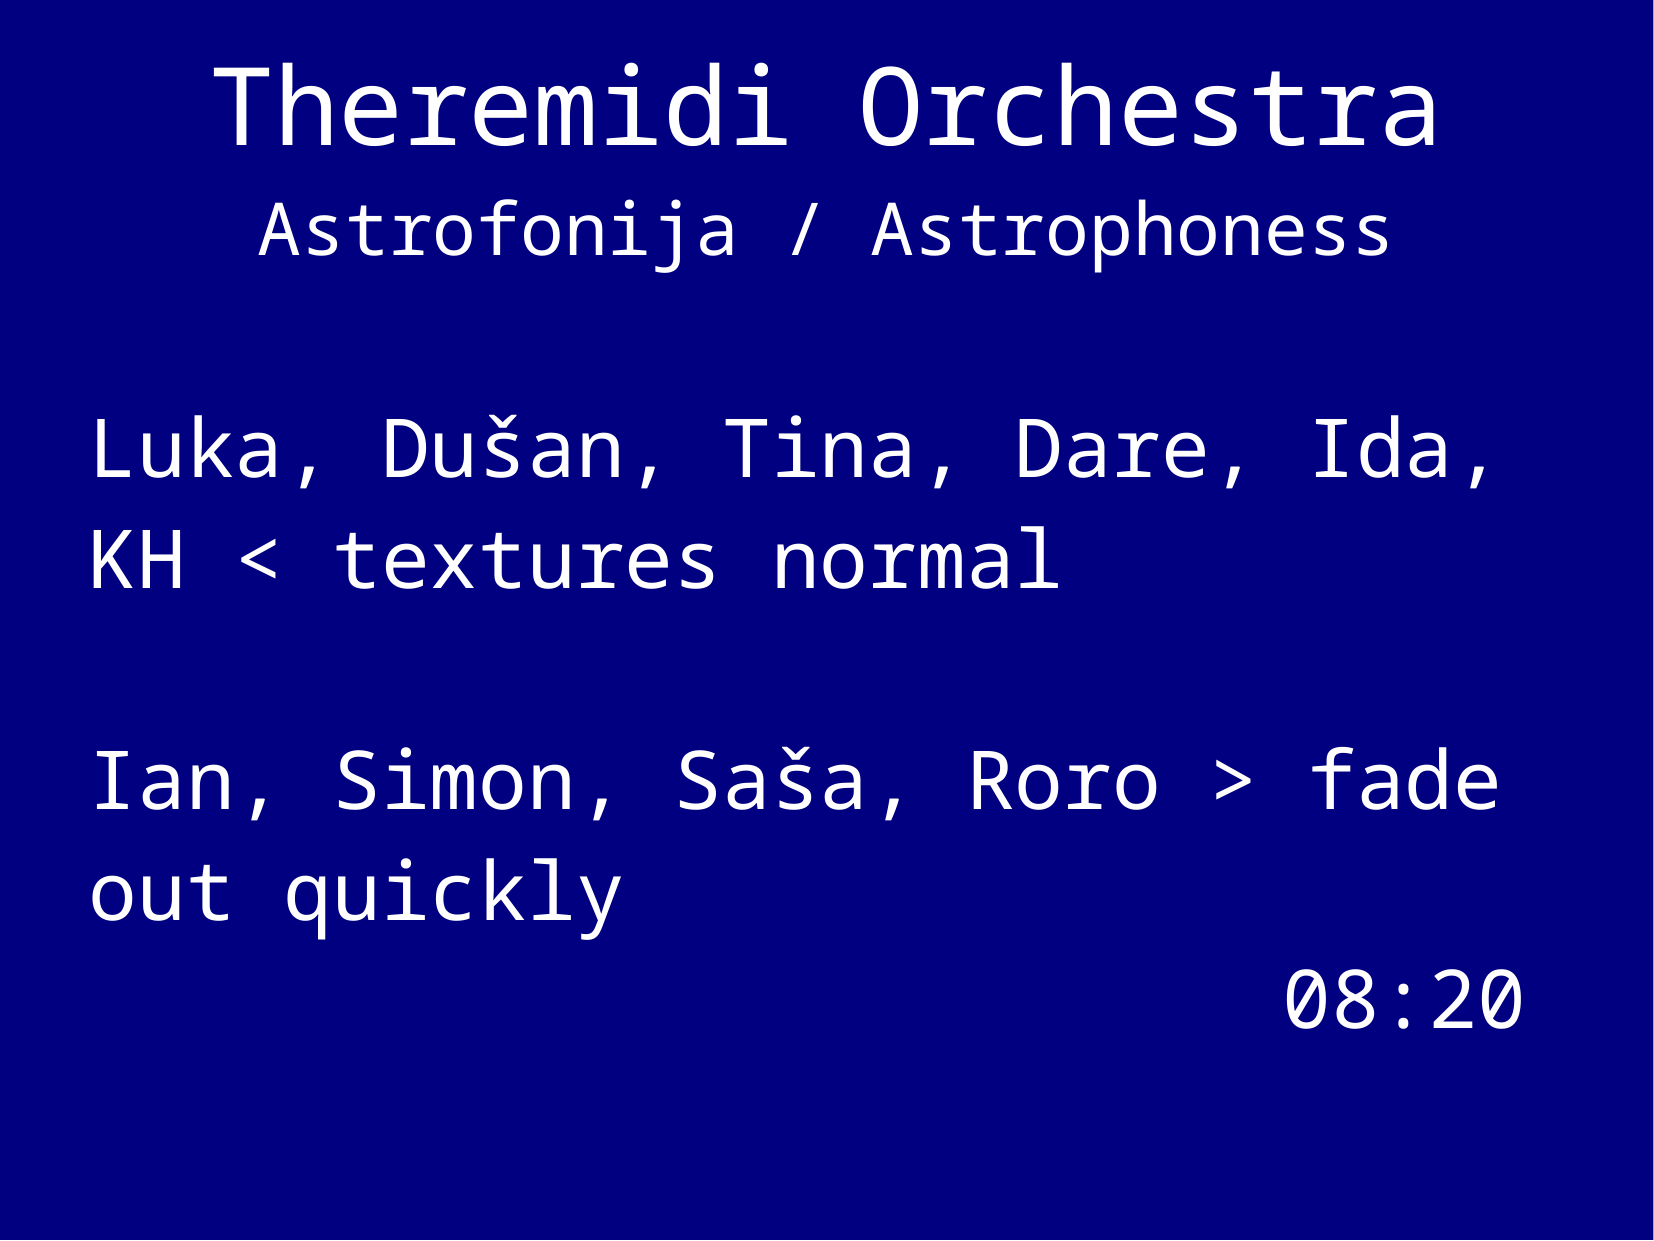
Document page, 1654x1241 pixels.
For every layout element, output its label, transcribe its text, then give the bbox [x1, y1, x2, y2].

title Theremidi Orchestra Astrofonija / Astrophoness [82, 49, 1571, 257]
subtitle Luka, Dušan, Tina, Dare, Ida, KH < textures normal Ian, Simon, Saša, Roro > fade out quickly [88, 272, 1566, 1063]
text_box 08:20 [1282, 900, 1620, 1096]
